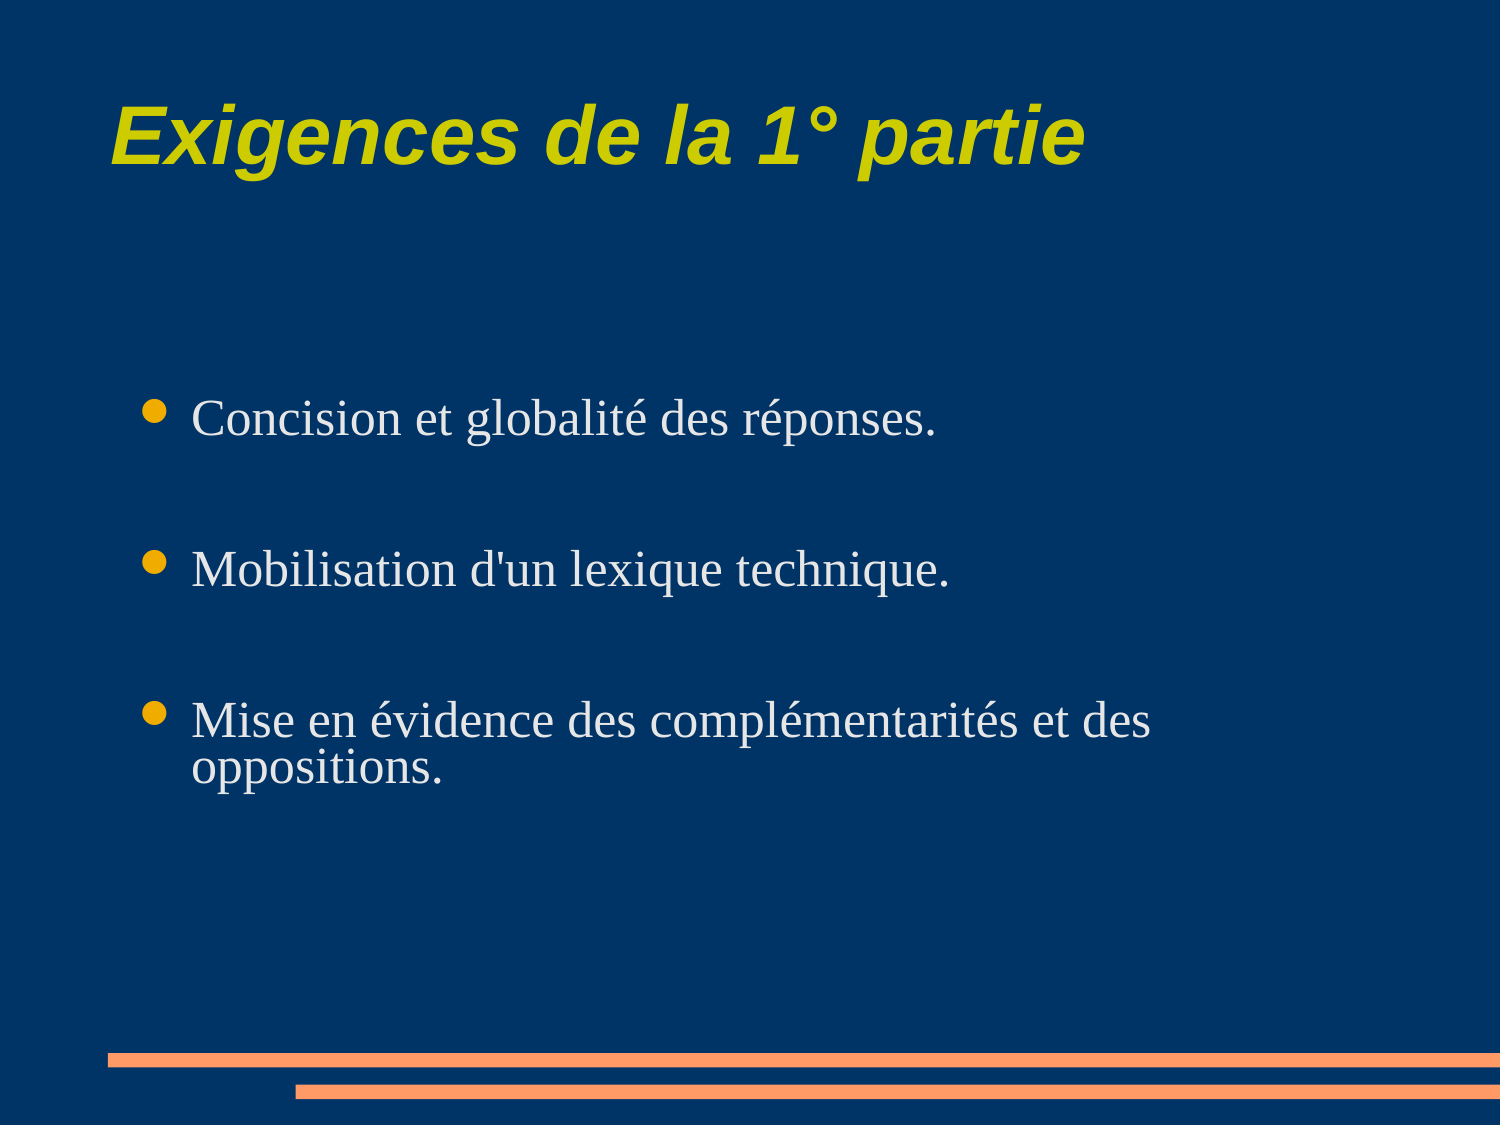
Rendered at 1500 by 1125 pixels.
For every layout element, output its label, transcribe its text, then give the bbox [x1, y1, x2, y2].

title Exigences de la 1° partie [110, 49, 1392, 223]
list Concision et globalité des réponses. Mobilisation d'un lexique technique. Mise en évidence des complémentarités et des oppositions. [110, 383, 1416, 892]
